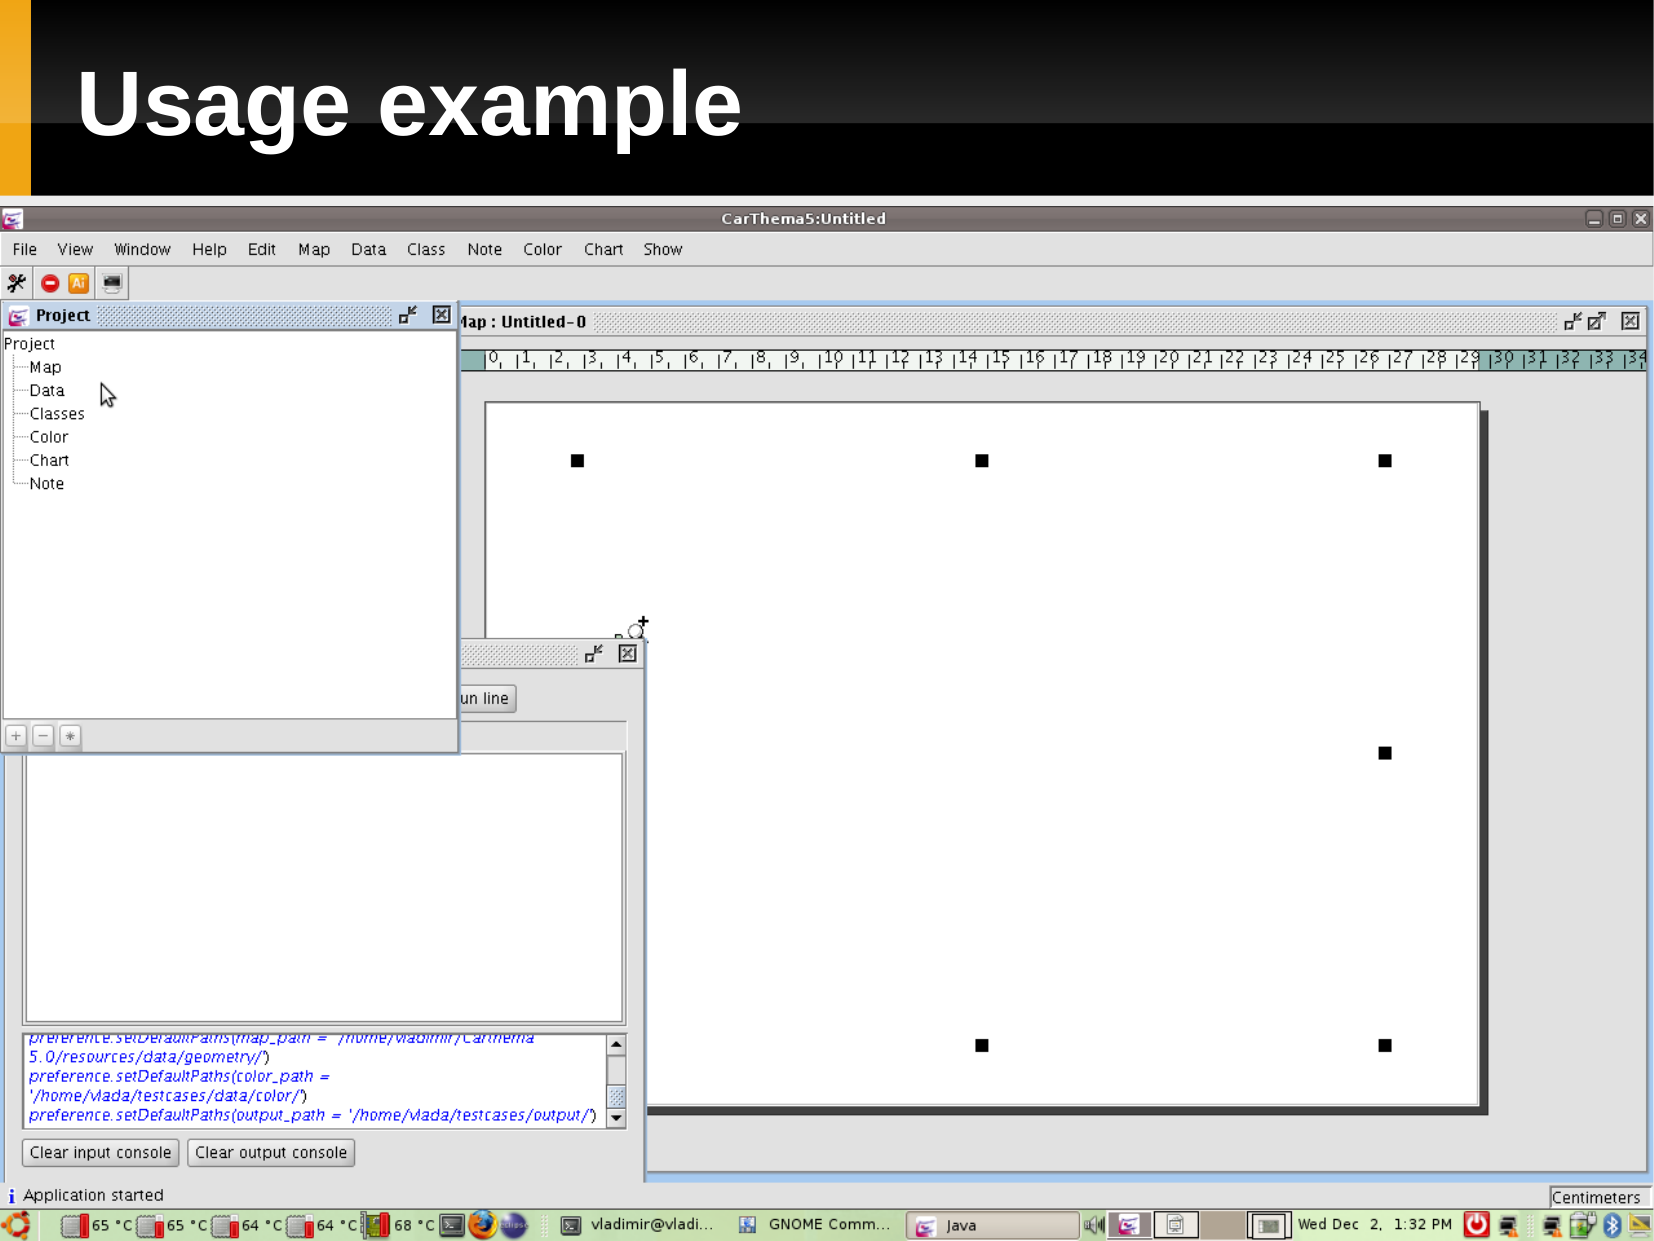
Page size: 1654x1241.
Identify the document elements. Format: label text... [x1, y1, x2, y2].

title Usage example [76, 7, 1565, 200]
picture [0, 0, 1654, 1241]
